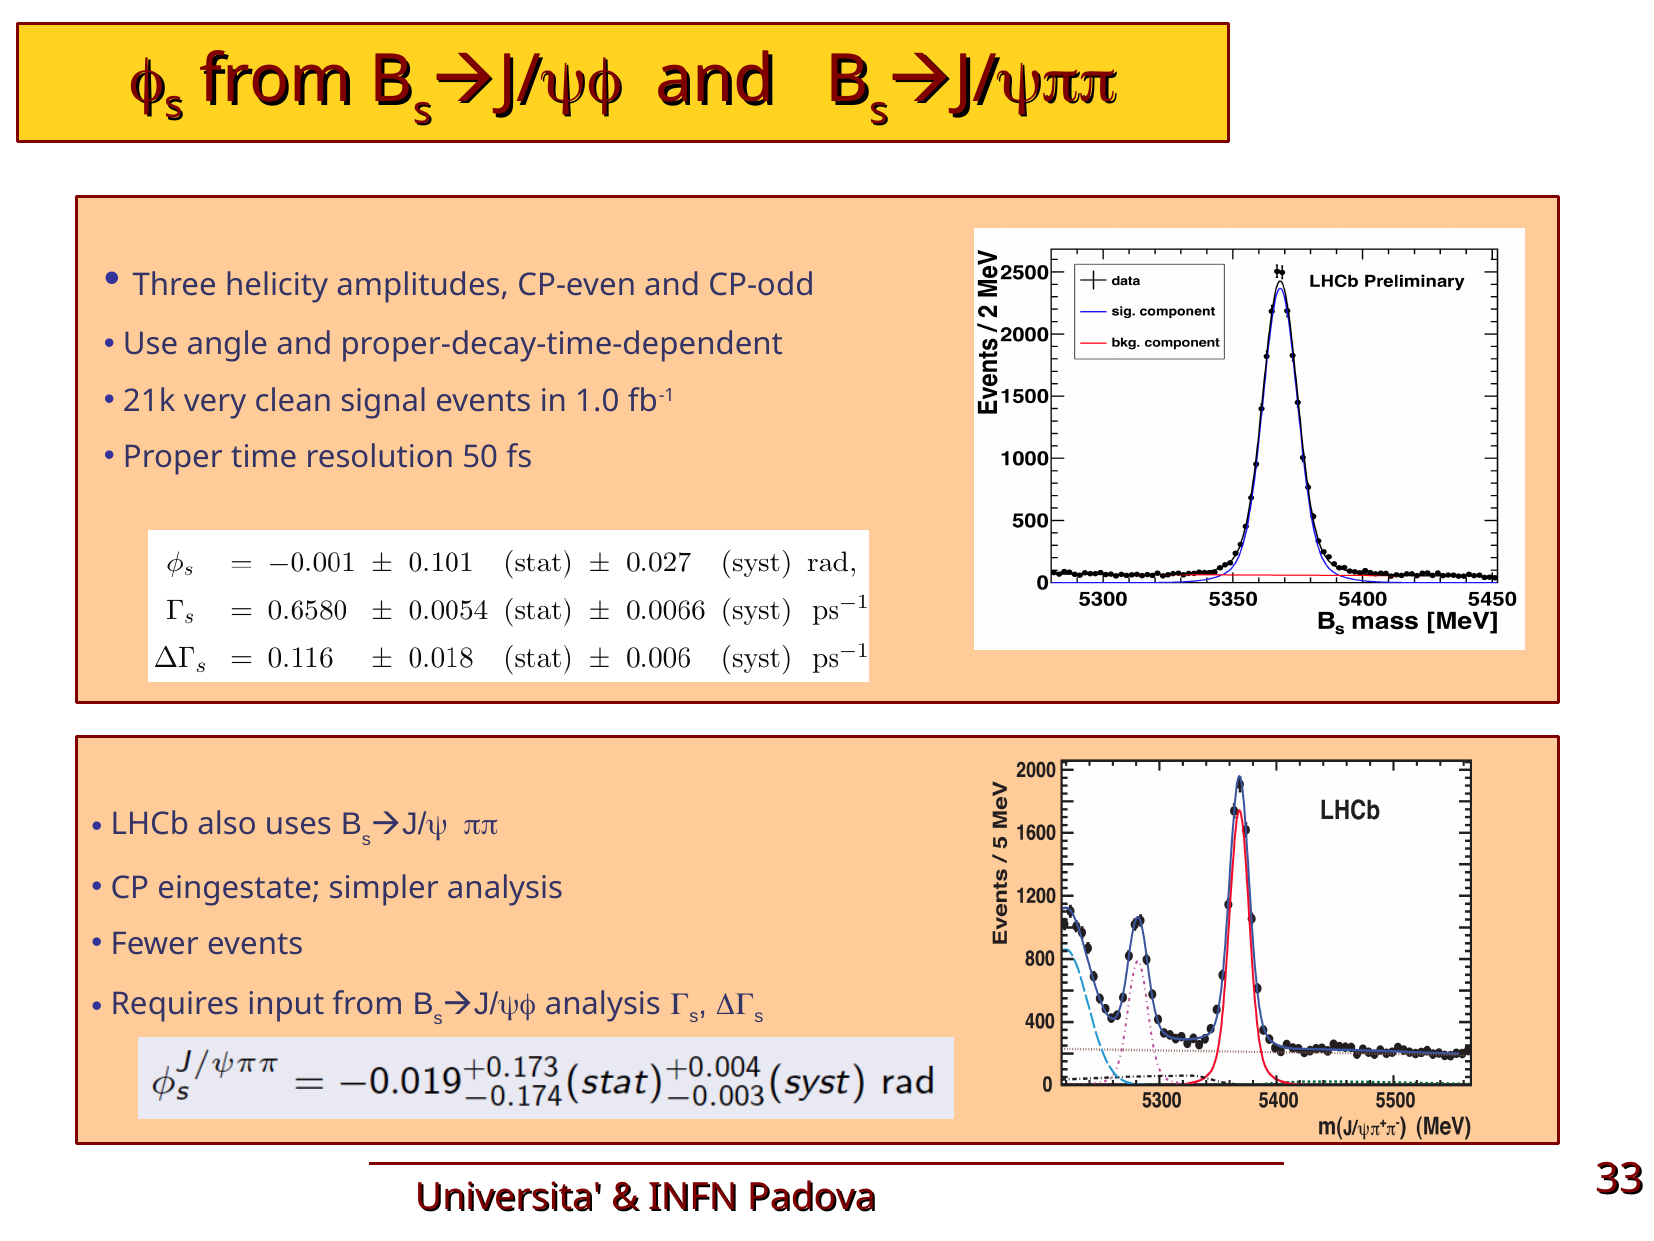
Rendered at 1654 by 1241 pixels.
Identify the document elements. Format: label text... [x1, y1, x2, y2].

text_box [76, 196, 1559, 703]
text_box [76, 736, 1559, 1144]
text_box Three helicity amplitudes, CP-even and CP-odd Use angle and proper-decay-time-dependent 21k very clean signal events in 1.0 fb-1 Proper time resolution 50 fs [89, 214, 950, 482]
picture [138, 1037, 954, 1119]
picture [990, 748, 1472, 1146]
text_box LHCb also uses BsJ/ pp CP eingestate; simpler analysis Fewer events Requires input from BsJ/ analysis s, s [76, 773, 966, 1037]
title s from BsJ/and BsJ/ [17, 23, 1229, 142]
picture [148, 530, 869, 682]
